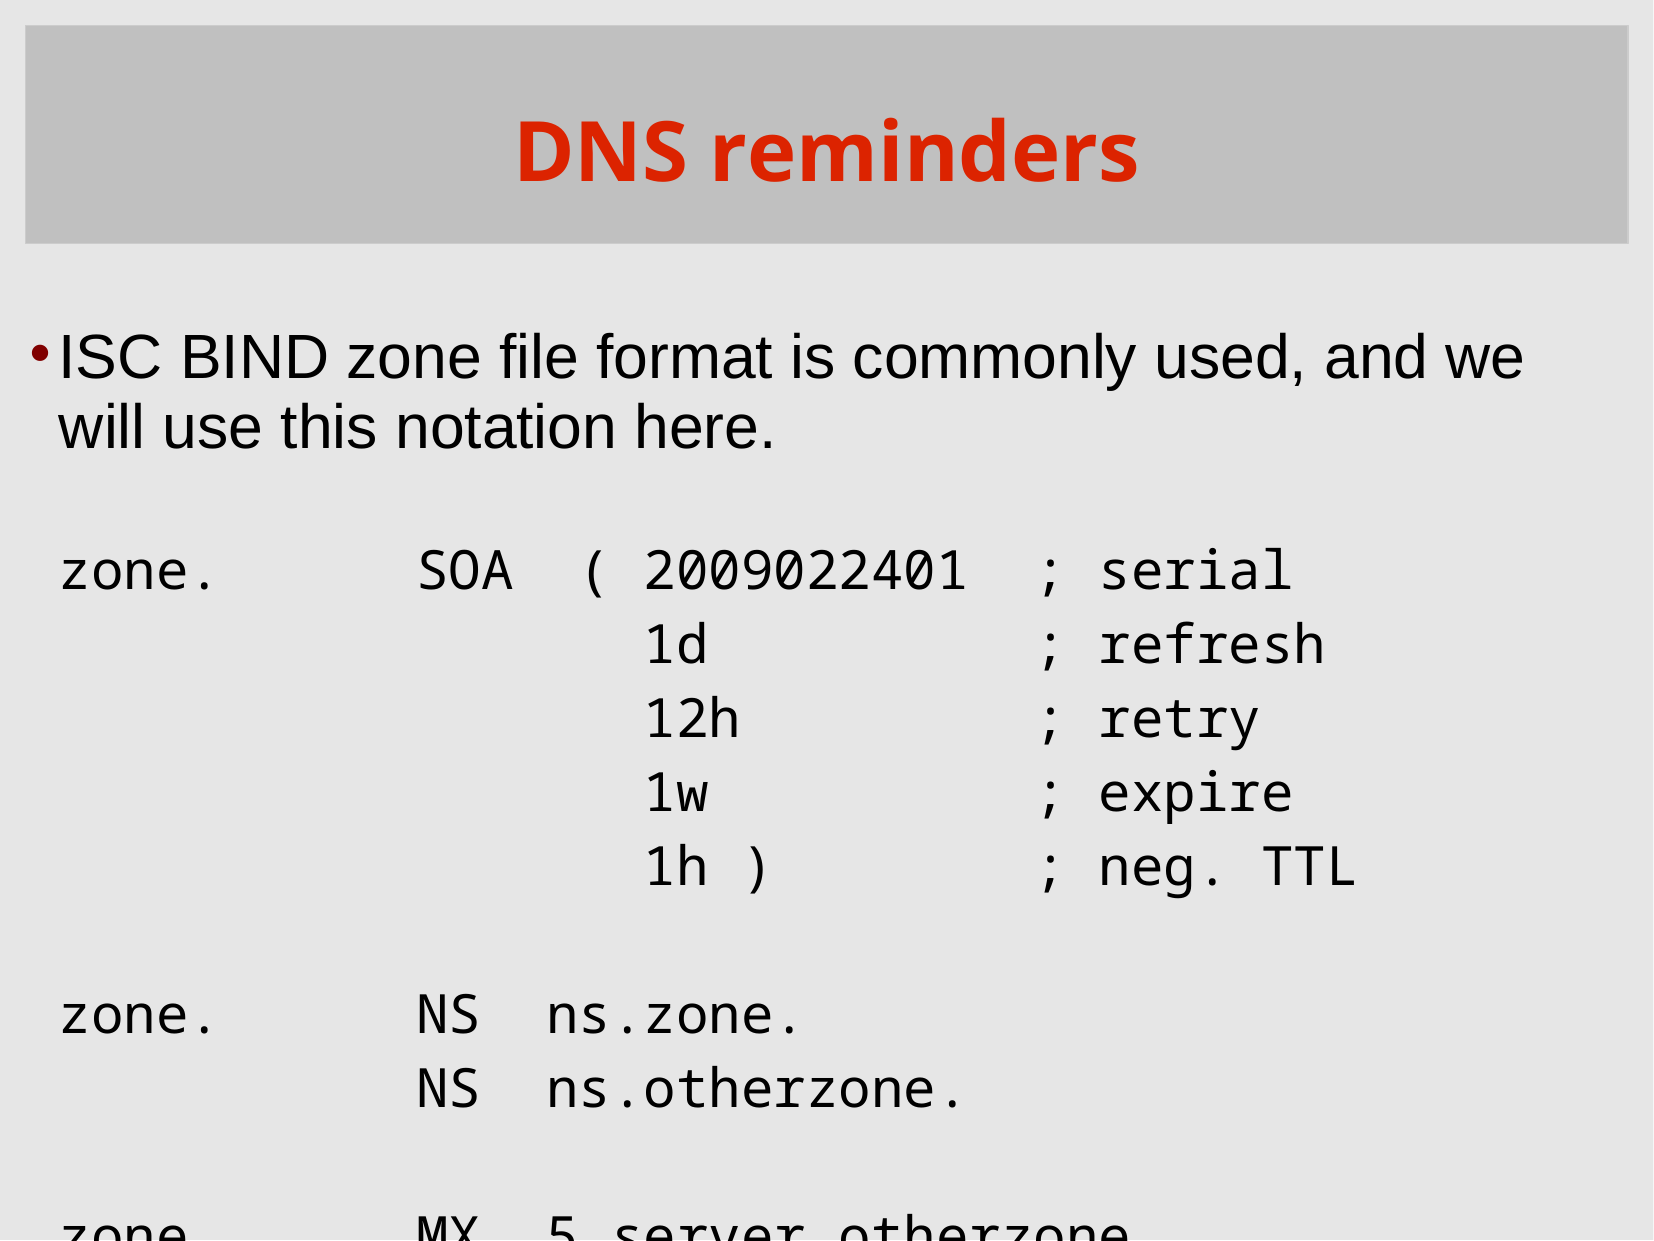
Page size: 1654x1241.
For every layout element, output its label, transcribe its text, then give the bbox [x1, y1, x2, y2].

list ISC BIND zone file format is commonly used, and we will use this notation here. zone. SOA ( 2009022401 ; serial 1d ; refresh 12h ; retry 1w ; expire 1h ) ; neg. TTL zone. NS ns.zone. NS ns.otherzone. zone. MX 5 server.otherzone. www.zone. A 1.2.3.4 ... [0, 322, 1534, 1234]
title DNS reminders [121, 46, 1532, 253]
